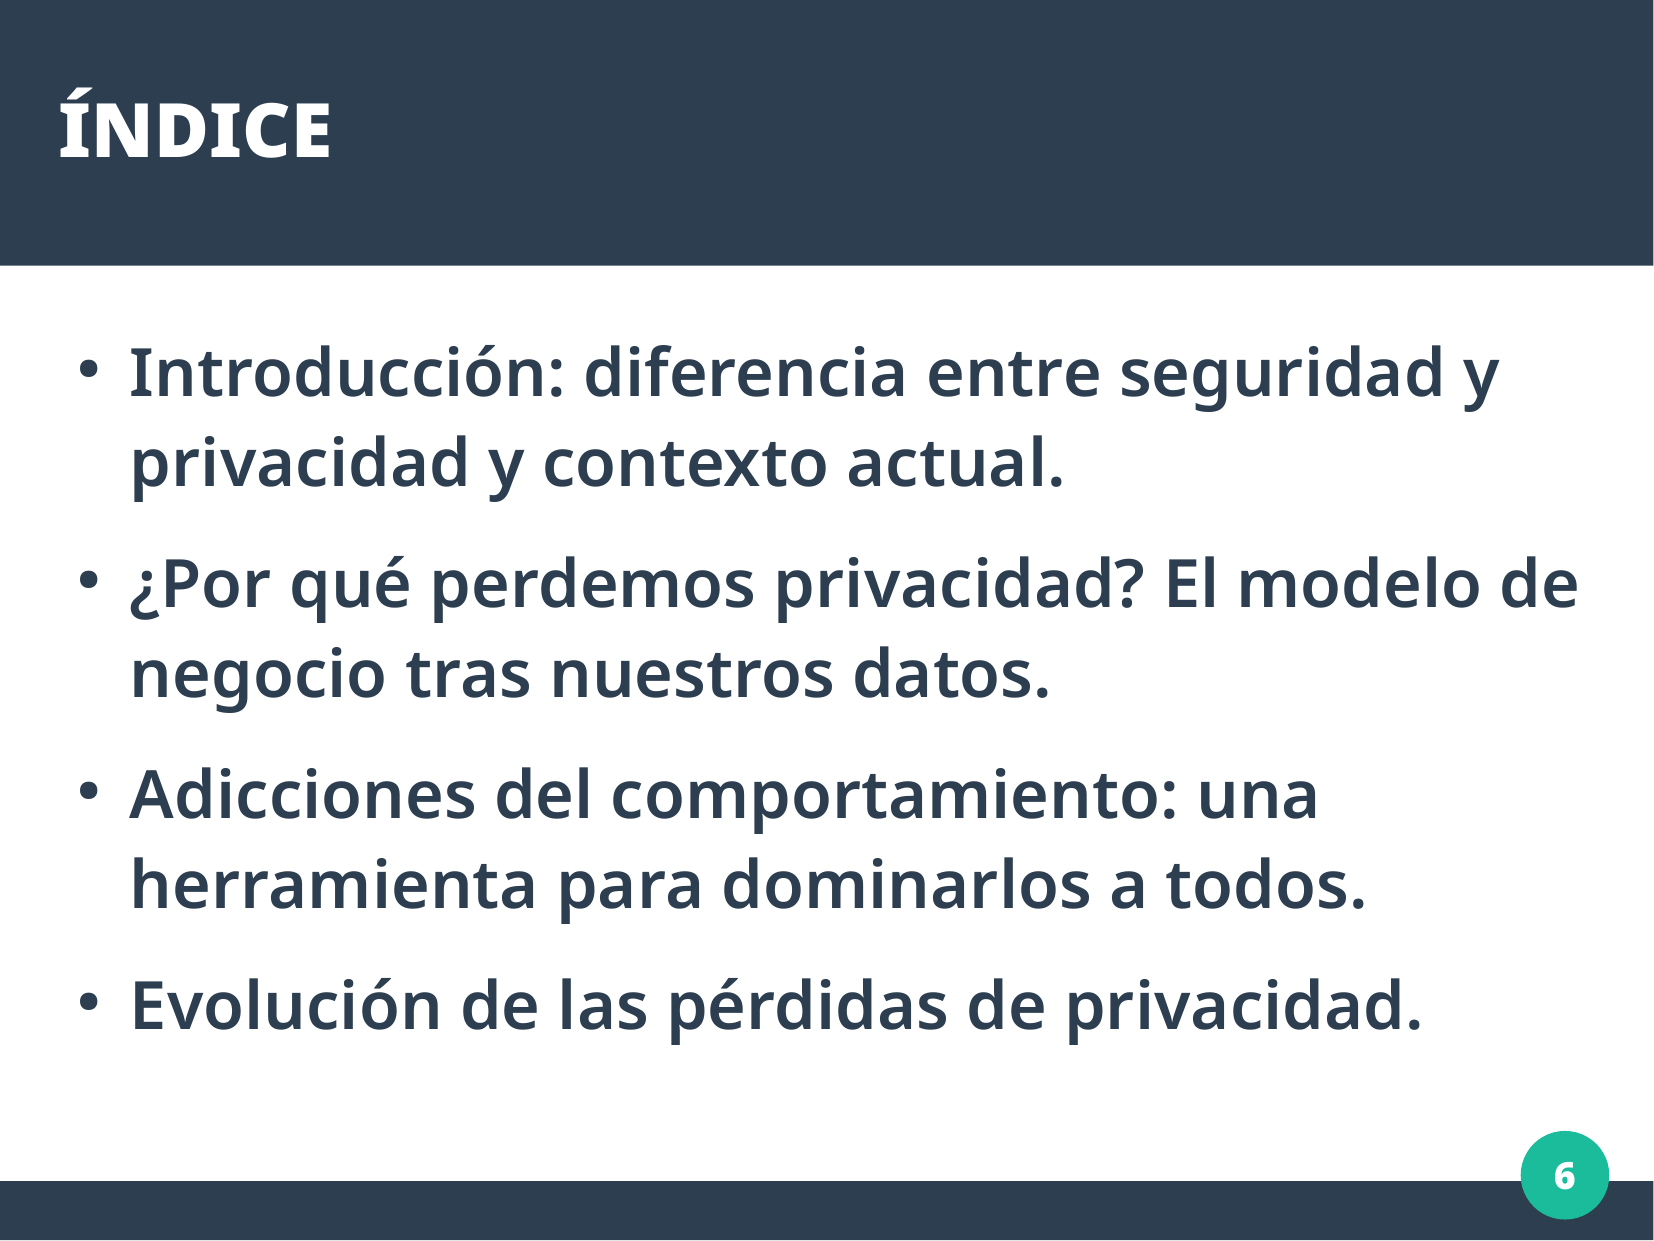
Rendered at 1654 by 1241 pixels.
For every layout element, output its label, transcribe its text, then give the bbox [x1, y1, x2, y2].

title ÍNDICE [59, 49, 1595, 207]
list Introducción: diferencia entre seguridad y privacidad y contexto actual. ¿Por qué perdemos privacidad? El modelo de negocio tras nuestros datos. Adicciones del comportamiento: una herramienta para dominarlos a todos. Evolución de las pérdidas de privacidad. [59, 324, 1595, 1152]
